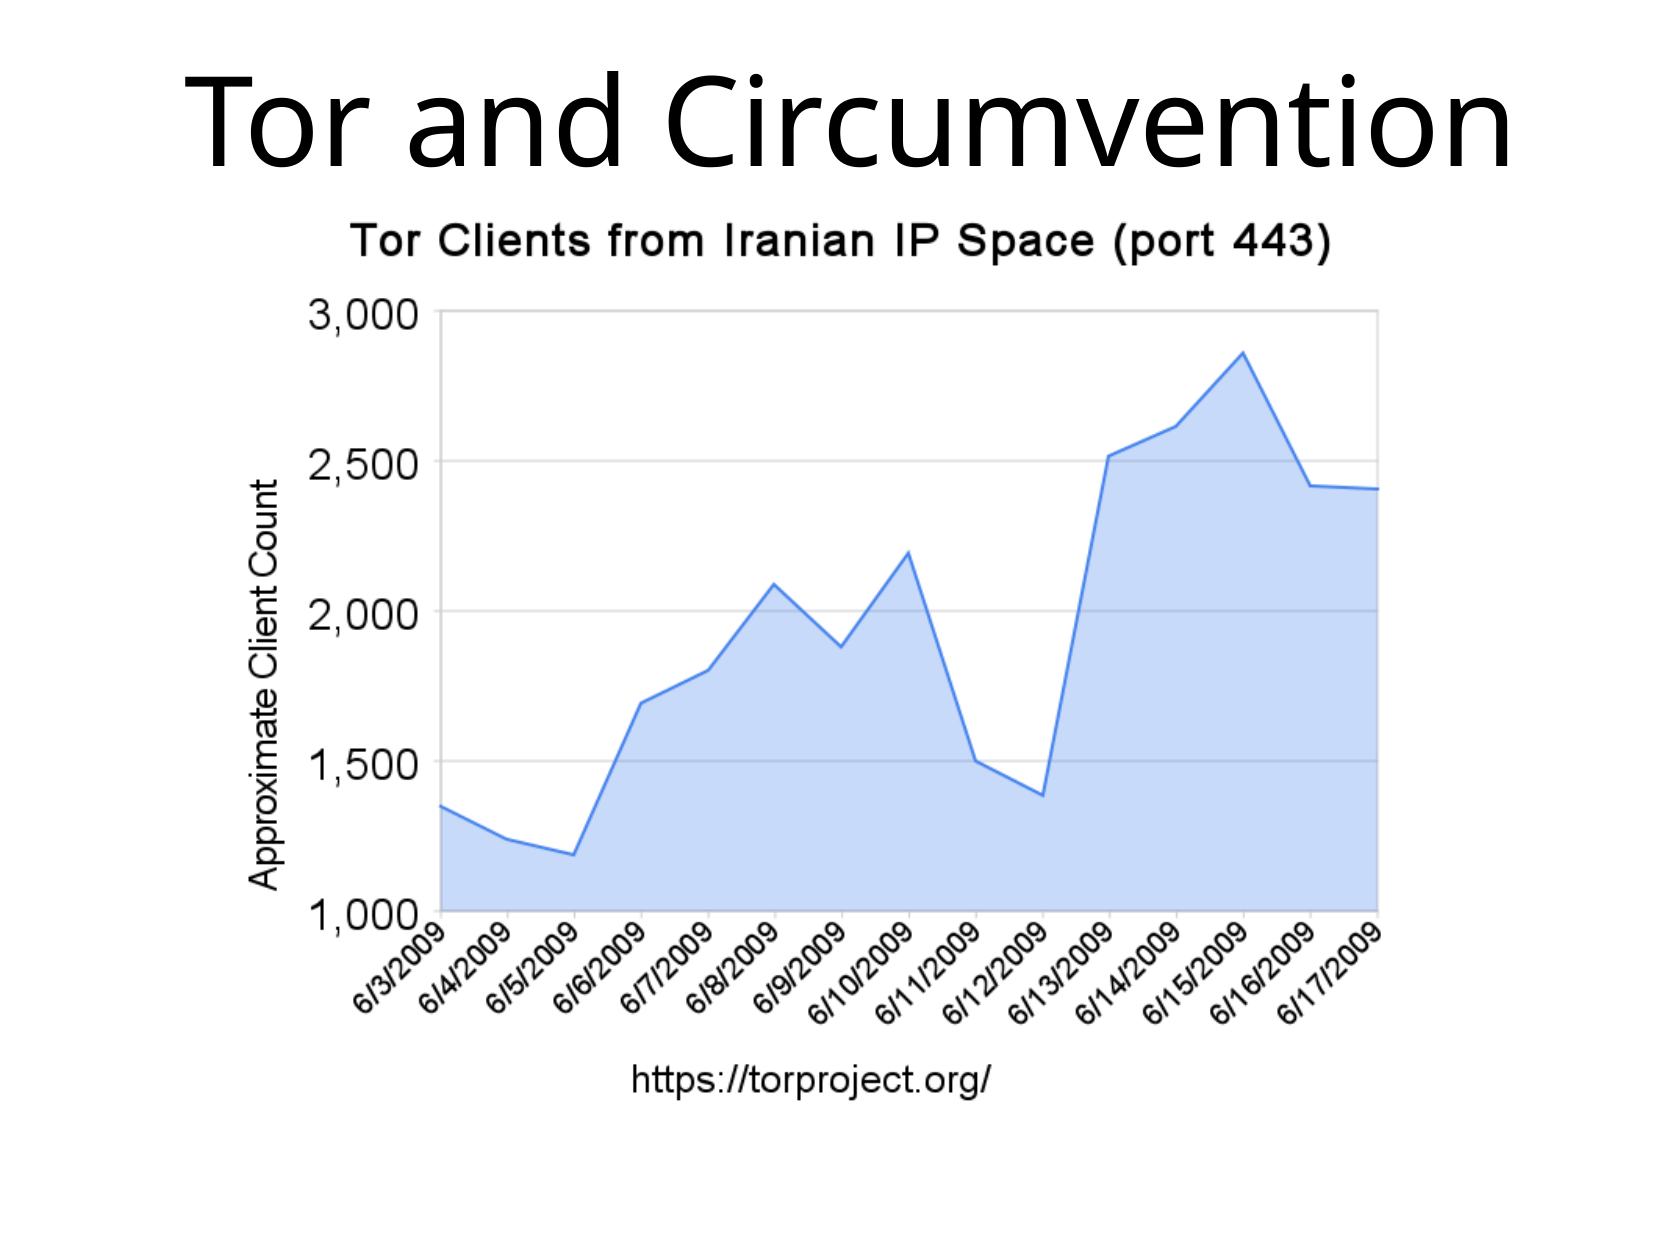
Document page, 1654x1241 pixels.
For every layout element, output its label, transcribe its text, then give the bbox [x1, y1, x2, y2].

picture [216, 186, 1467, 1124]
text_box Tor and Circumvention [169, 25, 1483, 184]
